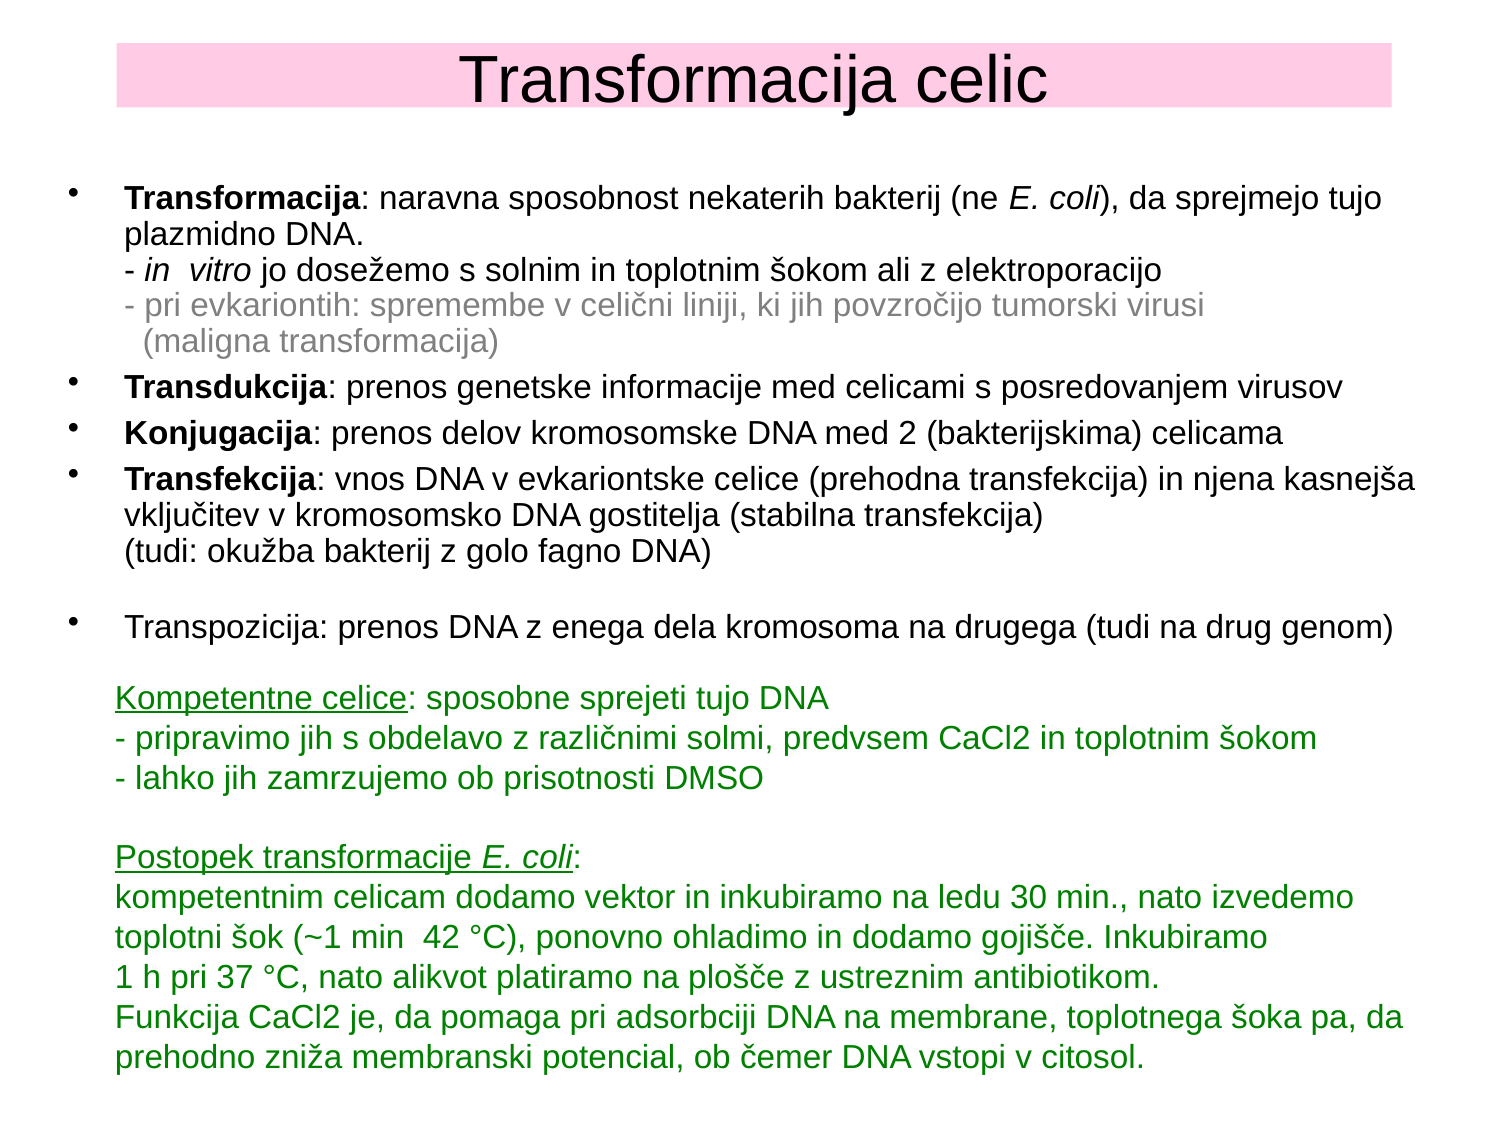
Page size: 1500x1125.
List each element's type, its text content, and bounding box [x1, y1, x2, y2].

text_box Kompetentne celice: sposobne sprejeti tujo DNA - pripravimo jih s obdelavo z različnimi solmi, predvsem CaCl2 in toplotnim šokom - lahko jih zamrzujemo ob prisotnosti DMSO Postopek transformacije E. coli: kompetentnim celicam dodamo vektor in inkubiramo na ledu 30 min., nato izvedemo toplotni šok (~1 min 42 °C), ponovno ohladimo in dodamo gojišče. Inkubiramo 1 h pri 37 °C, nato alikvot platiramo na plošče z ustreznim antibiotikom. Funkcija CaCl2 je, da pomaga pri adsorbciji DNA na membrane, toplotnega šoka pa, da prehodno zniža membranski potencial, ob čemer DNA vstopi v citosol. [100, 668, 1459, 1083]
text_box Transformacija celic [116, 43, 1392, 108]
text_box Transformacija: naravna sposobnost nekaterih bakterij (ne E. coli), da sprejmejo tujo plazmidno DNA. - in vitro jo dosežemo s solnim in toplotnim šokom ali z elektroporacijo - pri evkariontih: spremembe v celični liniji, ki jih povzročijo tumorski virusi (maligna transformacija) Transdukcija: prenos genetske informacije med celicami s posredovanjem virusov Konjugacija: prenos delov kromosomske DNA med 2 (bakterijskima) celicama Transfekcija: vnos DNA v evkariontske celice (prehodna transfekcija) in njena kasnejša vključitev v kromosomsko DNA gostitelja (stabilna transfekcija) (tudi: okužba bakterij z golo fagno DNA) Transpozicija: prenos DNA z enega dela kromosoma na drugega (tudi na drug genom) [53, 173, 1459, 646]
